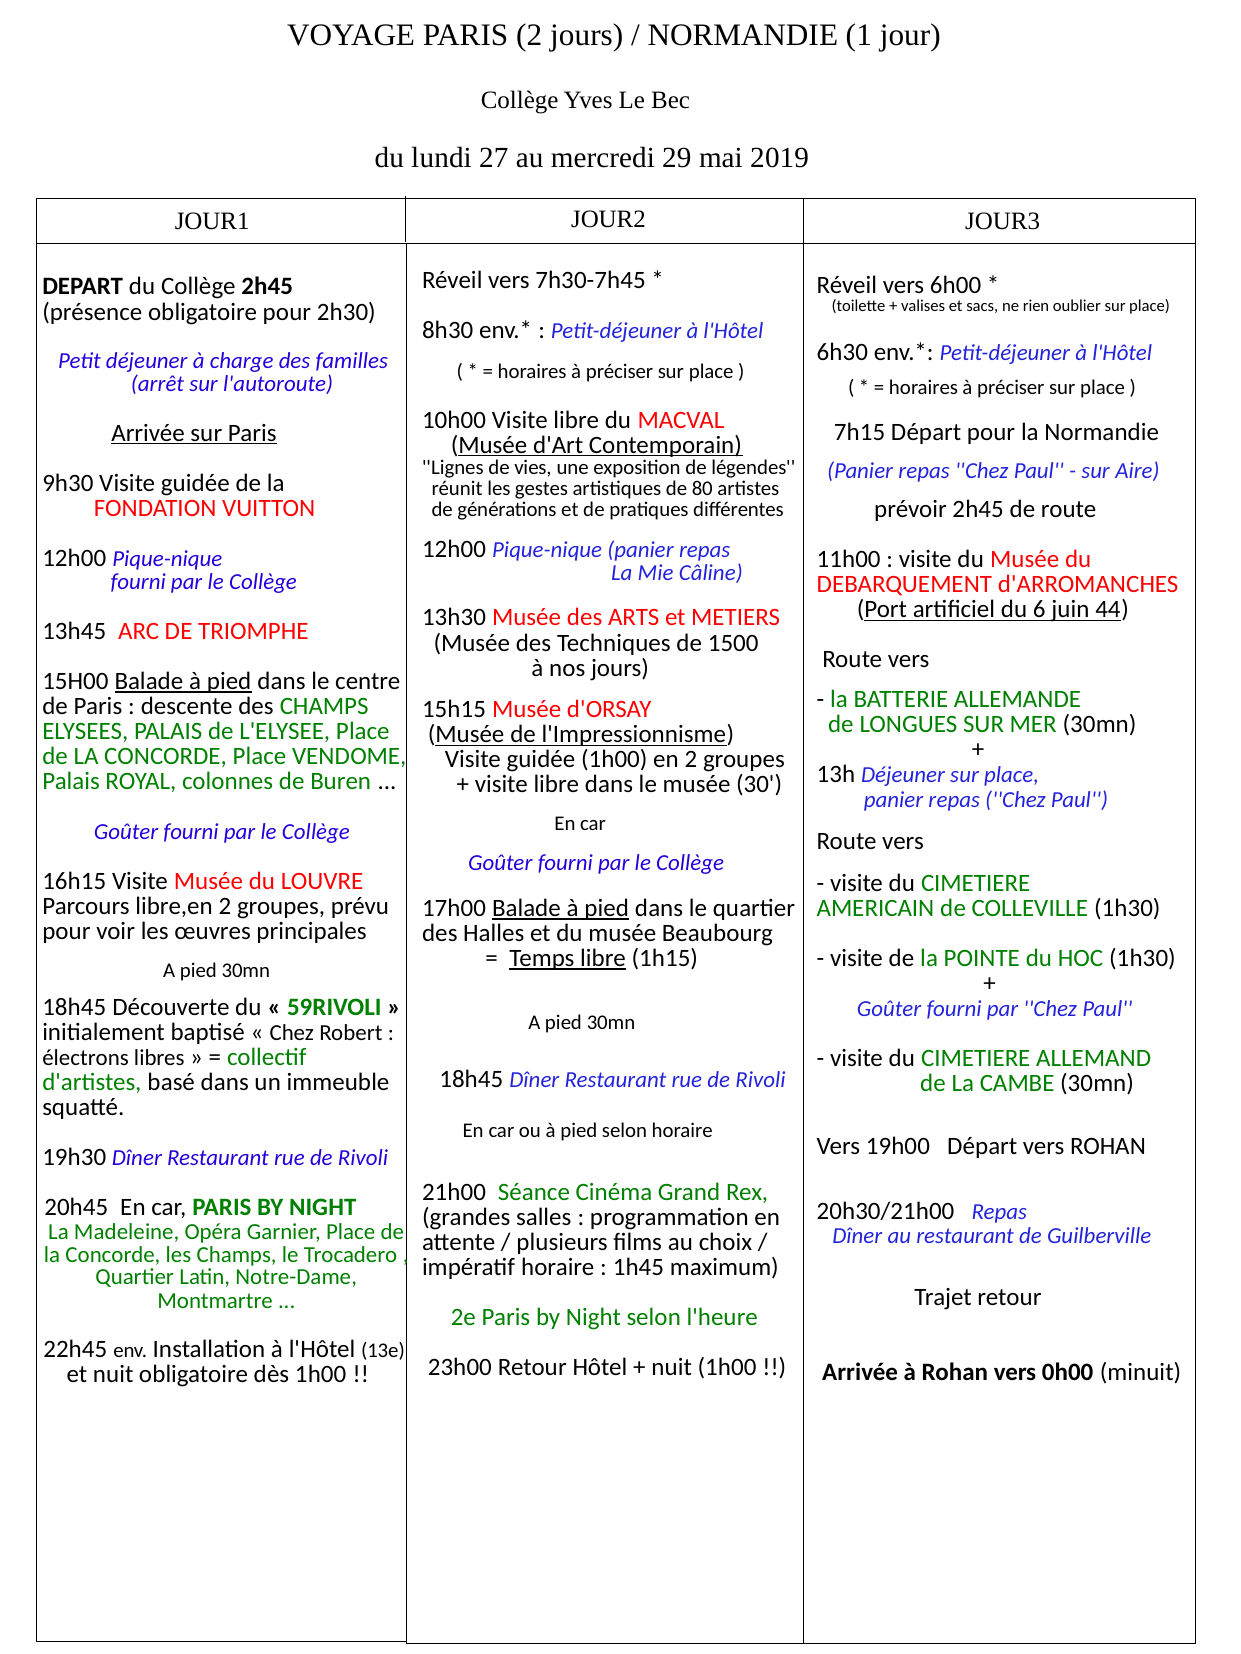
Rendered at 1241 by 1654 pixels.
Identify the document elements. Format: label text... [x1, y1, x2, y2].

text_box [36, 198, 1196, 251]
text_box Réveil vers 6h00 * (toilette + valises et sacs, ne rien oublier sur place) 6h30 env.*: Petit-déjeuner à l'Hôtel ( * = horaires à préciser sur place ) 7h15 Départ pour la Normandie (Panier repas ''Chez Paul'' - sur Aire) prévoir 2h45 de route 11h00 : visite du Musée du DEBARQUEMENT d'ARROMANCHES (Port artificiel du 6 juin 44) Route vers - la BATTERIE ALLEMANDE de LONGUES SUR MER (30mn) + 13h Déjeuner sur place, panier repas (''Chez Paul'') Route vers - visite du CIMETIERE AMERICAIN de COLLEVILLE (1h30) - visite de la POINTE du HOC (1h30) + Goûter fourni par ''Chez Paul'' - visite du CIMETIERE ALLEMAND de La CAMBE (30mn) Vers 19h00 Départ vers ROHAN 20h30/21h00 Repas Dîner au restaurant de Guilberville Trajet retour Arrivée à Rohan vers 0h00 (minuit) [801, 250, 1203, 1639]
text_box JOUR3 [950, 200, 1056, 244]
text_box JOUR1 [160, 200, 265, 244]
text_box Réveil vers 7h30-7h45 * 8h30 env.* : Petit-déjeuner à l'Hôtel ( * = horaires à préciser sur place ) 10h00 Visite libre du MACVAL (Musée d'Art Contemporain) ''Lignes de vies, une exposition de légendes'' réunit les gestes artistiques de 80 artistes de générations et de pratiques différentes 12h00 Pique-nique (panier repas La Mie Câline) 13h30 Musée des ARTS et METIERS (Musée des Techniques de 1500 à nos jours) 15h15 Musée d'ORSAY (Musée de l'Impressionnisme) Visite guidée (1h00) en 2 groupes + visite libre dans le musée (30') En car Goûter fourni par le Collège 17h00 Balade à pied dans le quartier des Halles et du musée Beaubourg = Temps libre (1h15) A pied 30mn 18h45 Dîner Restaurant rue de Rivoli En car ou à pied selon horaire 21h00 Séance Cinéma Grand Rex, (grandes salles : programmation en attente / plusieurs films au choix / impératif horaire : 1h45 maximum) 2e Paris by Night selon l'heure 23h00 Retour Hôtel + nuit (1h00 !!) [407, 245, 816, 1649]
text_box DEPART du Collège 2h45 (présence obligatoire pour 2h30) Petit déjeuner à charge des familles (arrêt sur l'autoroute) Arrivée sur Paris 9h30 Visite guidée de la FONDATION VUITTON 12h00 Pique-nique fourni par le Collège 13h45 ARC DE TRIOMPHE 15H00 Balade à pied dans le centre de Paris : descente des CHAMPS ELYSEES, PALAIS de L'ELYSEE, Place de LA CONCORDE, Place VENDOME, Palais ROYAL, colonnes de Buren ... Goûter fourni par le Collège 16h15 Visite Musée du LOUVRE Parcours libre,en 2 groupes, prévu pour voir les œuvres principales A pied 30mn 18h45 Découverte du « 59RIVOLI » initialement baptisé « Chez Robert : électrons libres » = collectif d'artistes, basé dans un immeuble squatté. 19h30 Dîner Restaurant rue de Rivoli 20h45 En car, PARIS BY NIGHT La Madeleine, Opéra Garnier, Place de la Concorde, les Champs, le Trocadero , Quartier Latin, Notre-Dame, Montmartre ... 22h45 env. Installation à l'Hôtel (13e) et nuit obligatoire dès 1h00 !! [27, 251, 426, 1650]
text_box [816, 1639, 1196, 1644]
text_box VOYAGE PARIS (2 jours) / NORMANDIE (1 jour) Collège Yves Le Bec du lundi 27 au mercredi 29 mai 2019 [272, 9, 971, 186]
text_box JOUR2 [556, 198, 662, 242]
